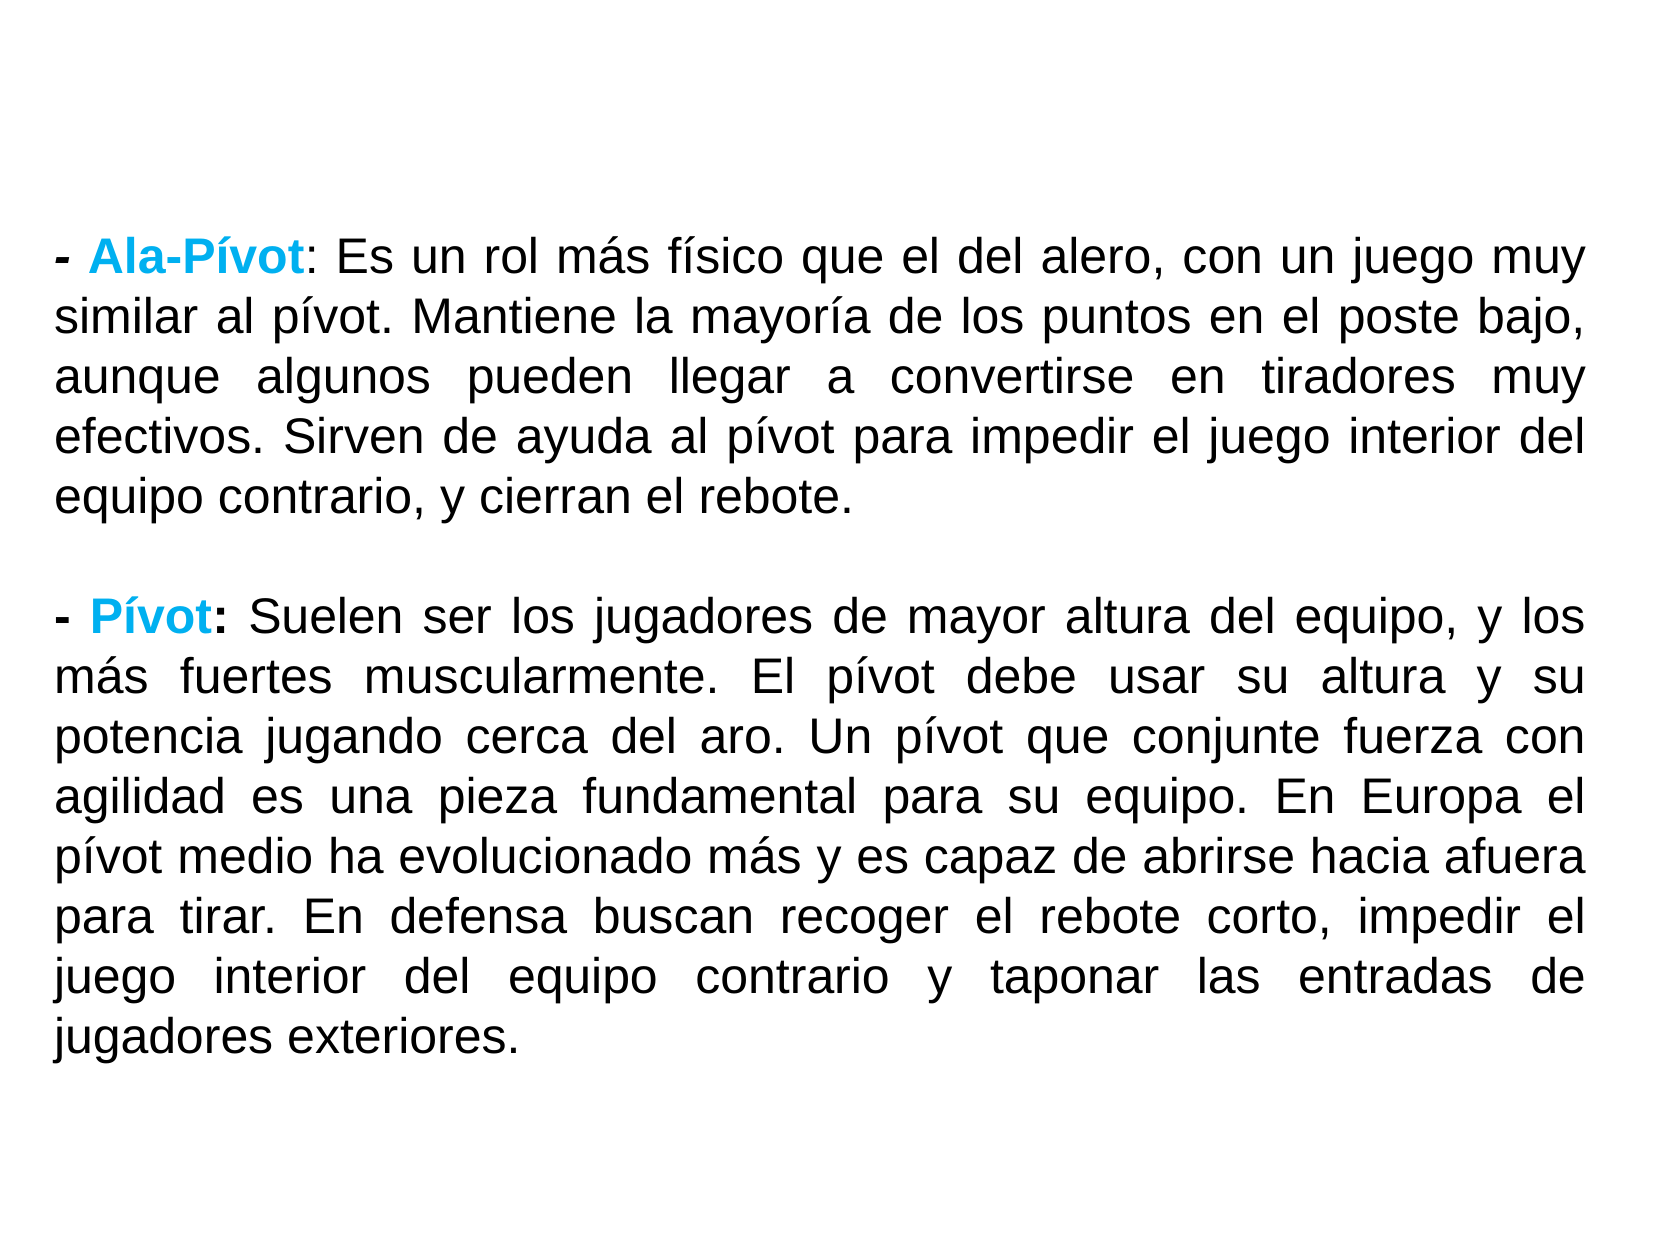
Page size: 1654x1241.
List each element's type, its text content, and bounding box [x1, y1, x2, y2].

text_box - Ala-Pívot: Es un rol más físico que el del alero, con un juego muy similar al pívot. Mantiene la mayoría de los puntos en el poste bajo, aunque algunos pueden llegar a convertirse en tiradores muy efectivos. Sirven de ayuda al pívot para impedir el juego interior del equipo contrario, y cierran el rebote. - Pívot: Suelen ser los jugadores de mayor altura del equipo, y los más fuertes muscularmente. El pívot debe usar su altura y su potencia jugando cerca del aro. Un pívot que conjunte fuerza con agilidad es una pieza fundamental para su equipo. En Europa el pívot medio ha evolucionado más y es capaz de abrirse hacia afuera para tirar. En defensa buscan recoger el rebote corto, impedir el juego interior del equipo contrario y taponar las entradas de jugadores exteriores. [39, 216, 1602, 1071]
